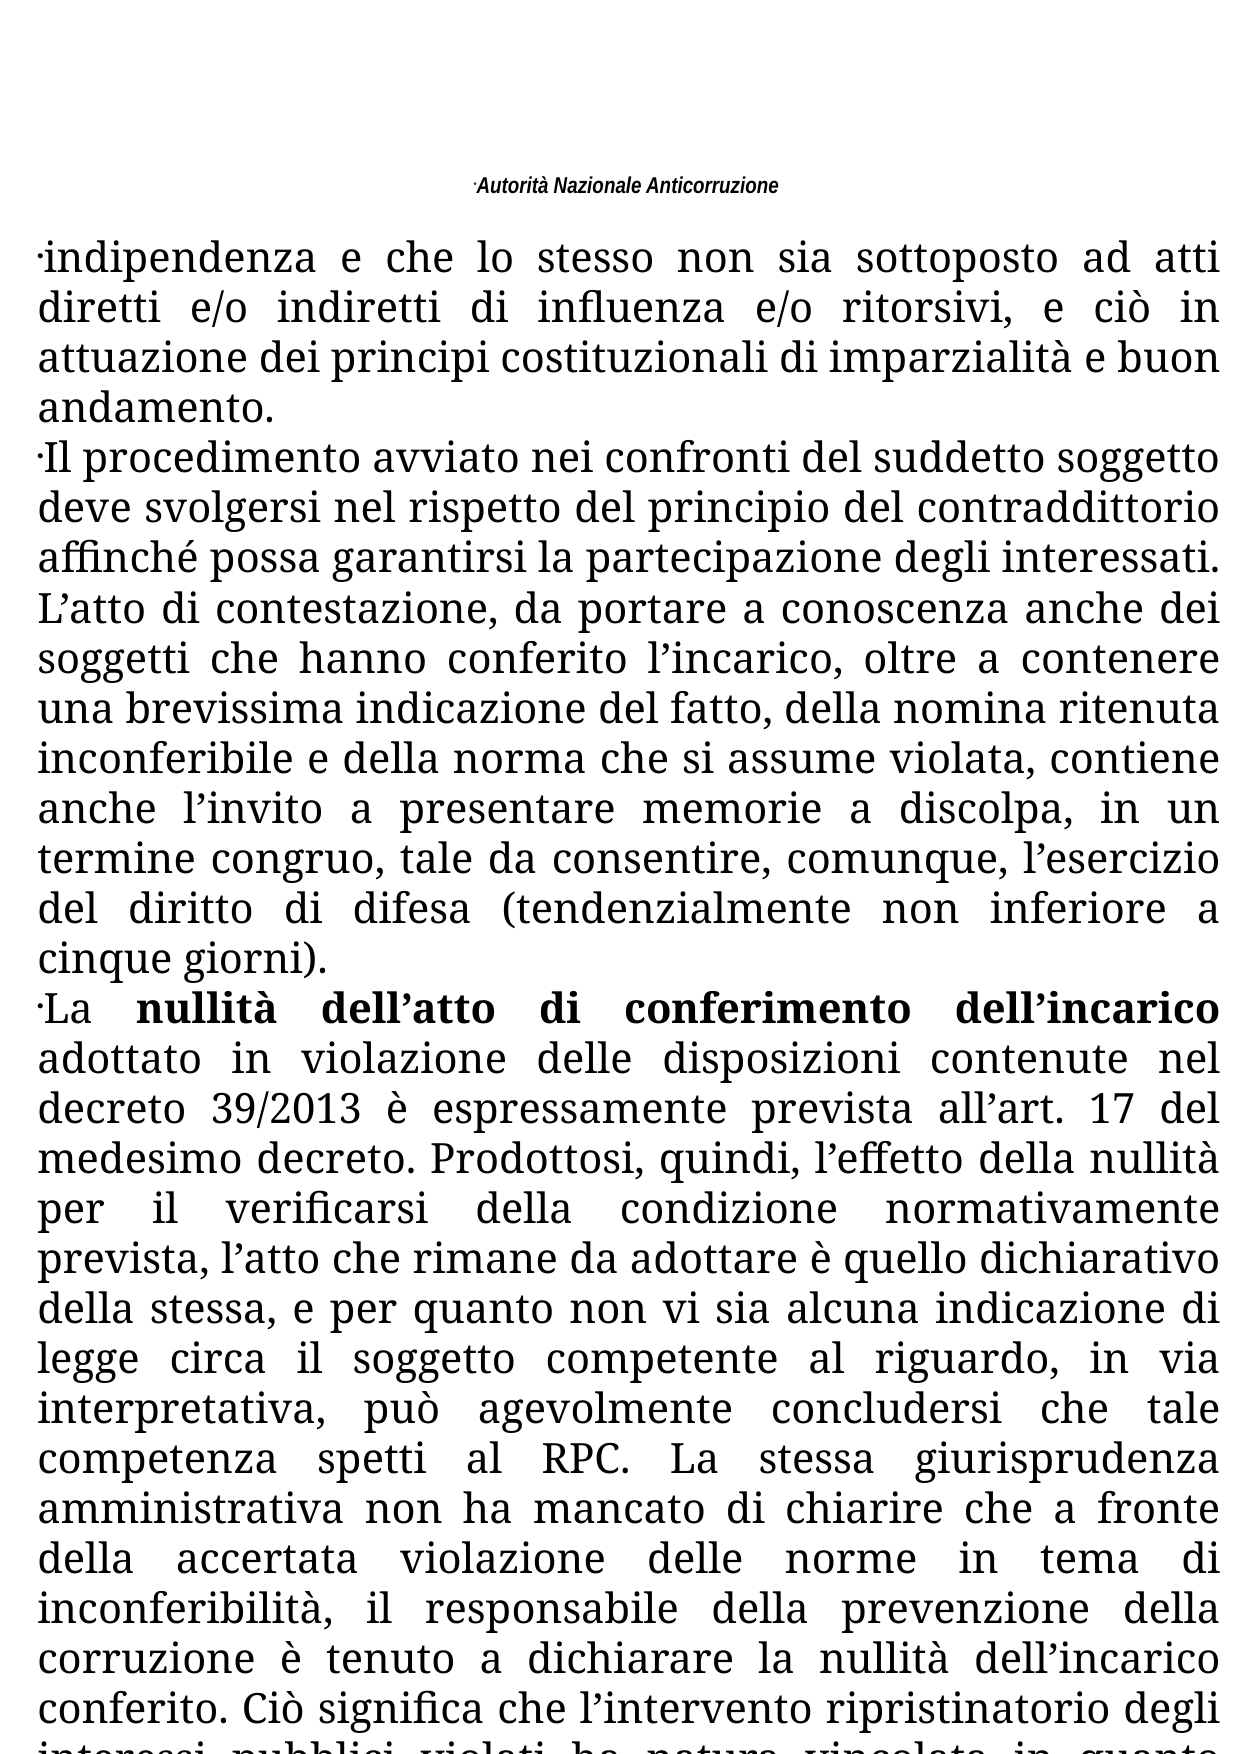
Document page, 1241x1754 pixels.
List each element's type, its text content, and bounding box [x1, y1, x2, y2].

list Autorità Nazionale Anticorruzione indipendenza e che lo stesso non sia sottoposto ad atti diretti e/o indiretti di influenza e/o ritorsivi, e ciò in attuazione dei principi costituzionali di imparzialità e buon andamento. Il procedimento avviato nei confronti del suddetto soggetto deve svolgersi nel rispetto del principio del contraddittorio affinché possa garantirsi la partecipazione degli interessati. L’atto di contestazione, da portare a conoscenza anche dei soggetti che hanno conferito l’incarico, oltre a contenere una brevissima indicazione del fatto, della nomina ritenuta inconferibile e della norma che si assume violata, contiene anche l’invito a presentare memorie a discolpa, in un termine congruo, tale da consentire, comunque, l’esercizio del diritto di difesa (tendenzialmente non inferiore a cinque giorni). La nullità dell’atto di conferimento dell’incarico adottato in violazione delle disposizioni contenute nel decreto 39/2013 è espressamente prevista all’art. 17 del medesimo decreto. Prodottosi, quindi, l’effetto della nullità per il verificarsi della condizione normativamente prevista, l’atto che rimane da adottare è quello dichiarativo della stessa, e per quanto non vi sia alcuna indicazione di legge circa il soggetto competente al riguardo, in via interpretativa, può agevolmente concludersi che tale competenza spetti al RPC. La stessa giurisprudenza amministrativa non ha mancato di chiarire che a fronte della accertata violazione delle norme in tema di inconferibilità, il responsabile della prevenzione della corruzione è tenuto a dichiarare la nullità dell’incarico conferito. Ciò significa che l’intervento ripristinatorio degli interessi pubblici violati ha natura vincolata in quanto correlato al mero riscontro della inconferibilità dell’incarico e all’urgenza derivante dalla constatazione del pregiudizio arrecato ai suddetti preminenti interessi pubblici. [29, 154, 1229, 1754]
